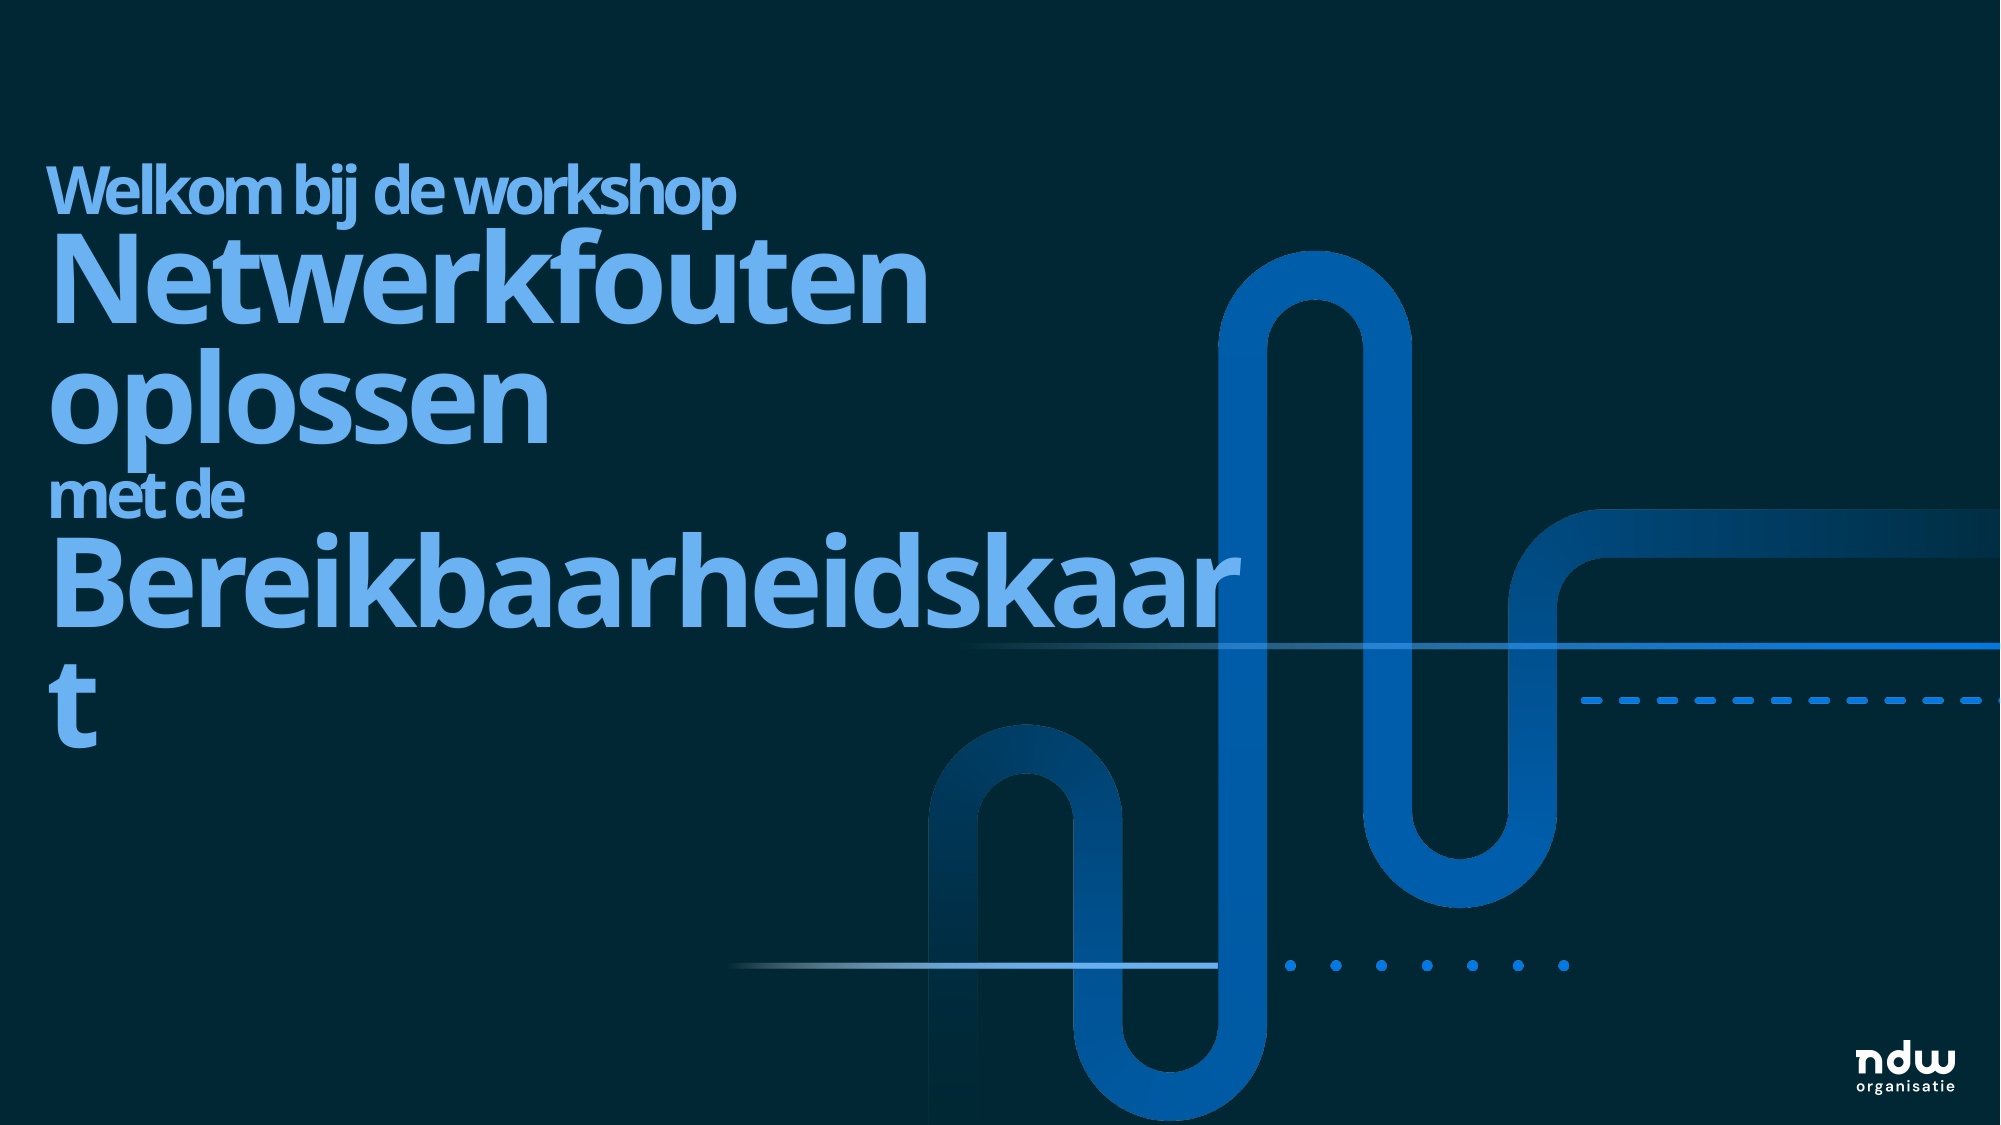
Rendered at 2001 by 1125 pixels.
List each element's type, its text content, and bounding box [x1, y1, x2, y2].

title Welkom bij de workshop Netwerkfouten oplossen met de Bereikbaarheidskaart [31, 156, 1278, 662]
